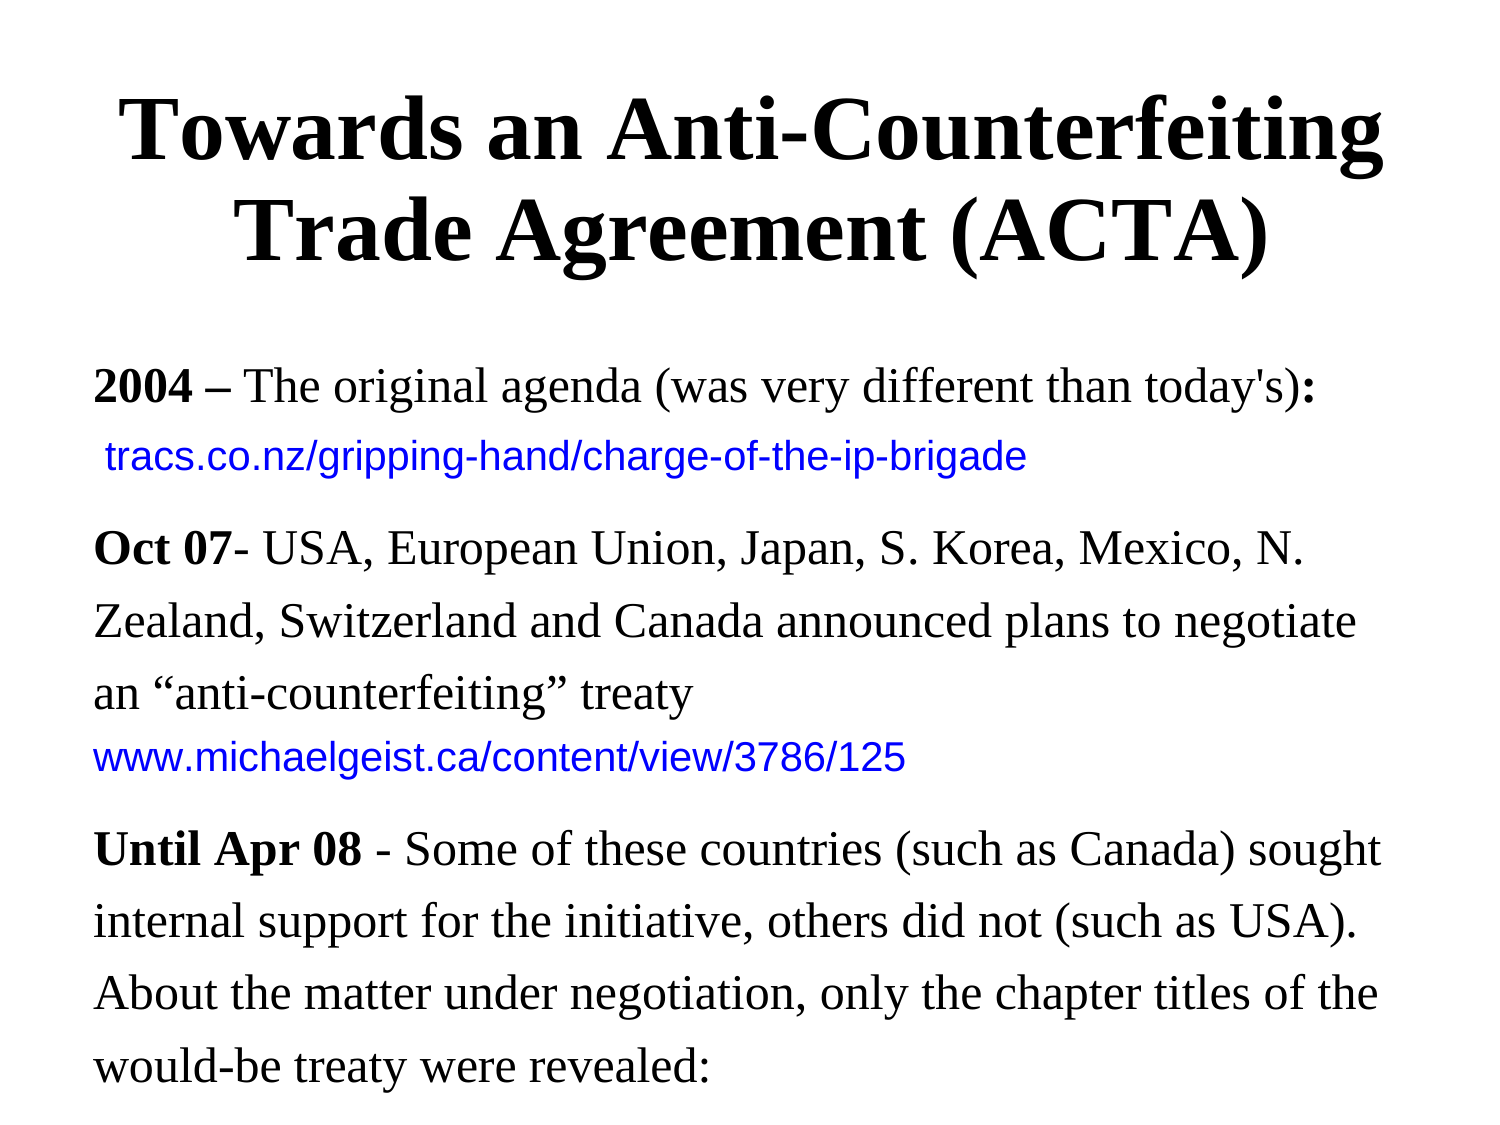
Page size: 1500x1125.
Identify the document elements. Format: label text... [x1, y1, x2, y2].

title Towards an Anti-Counterfeiting Trade Agreement (ACTA) [87, 52, 1416, 307]
text_box 2004 – The original agenda (was very different than today's): tracs.co.nz/gripping-hand/charge-of-the-ip-brigade Oct 07- USA, European Union, Japan, S. Korea, Mexico, N. Zealand, Switzerland and Canada announced plans to negotiate an “anti-counterfeiting” treaty www.michaelgeist.ca/content/view/3786/125 Until Apr 08 - Some of these countries (such as Canada) sought internal support for the initiative, others did not (such as USA). About the matter under negotiation, only the chapter titles of the would-be treaty were revealed: [78, 334, 1432, 1101]
